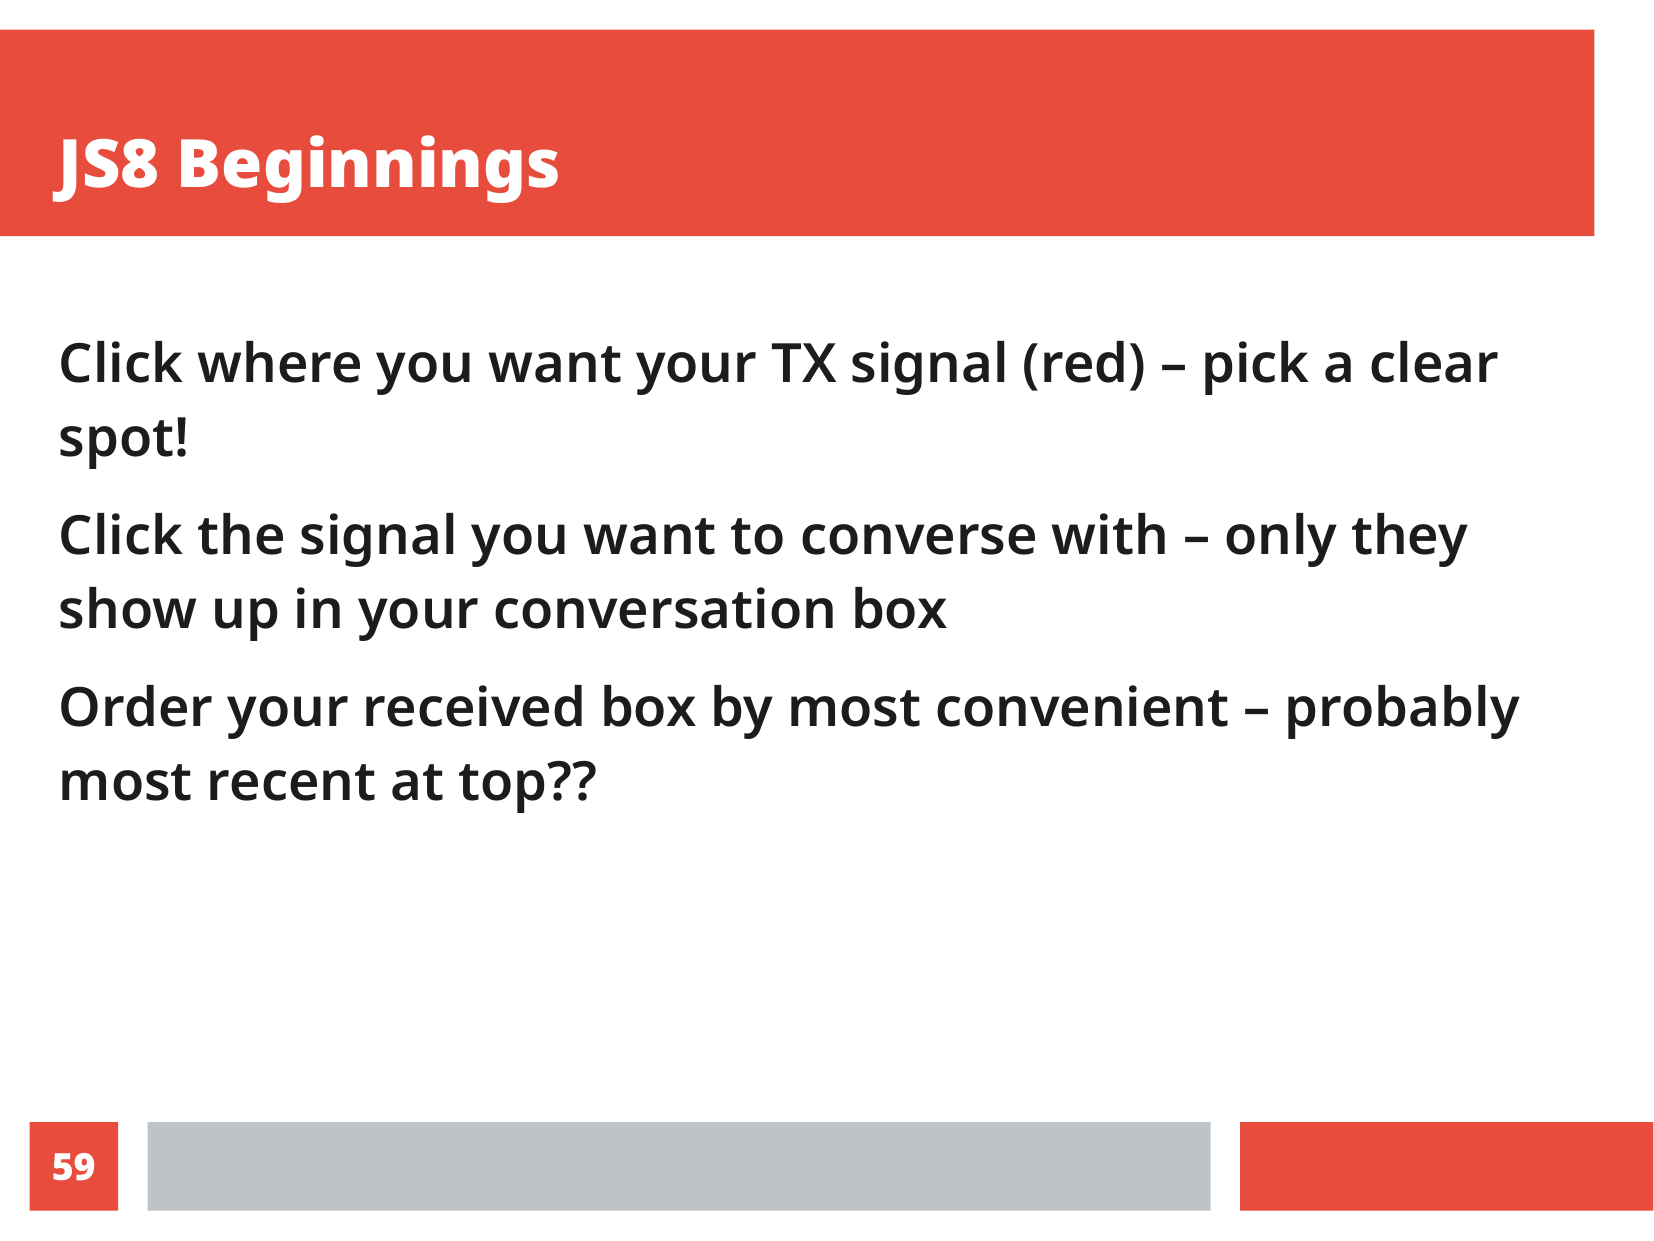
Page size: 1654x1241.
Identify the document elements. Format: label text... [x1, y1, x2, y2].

list Click where you want your TX signal (red) – pick a clear spot! Click the signal you want to converse with – only they show up in your conversation box Order your received box by most convenient – probably most recent at top?? [59, 324, 1565, 1093]
title JS8 Beginnings [59, 59, 1595, 207]
